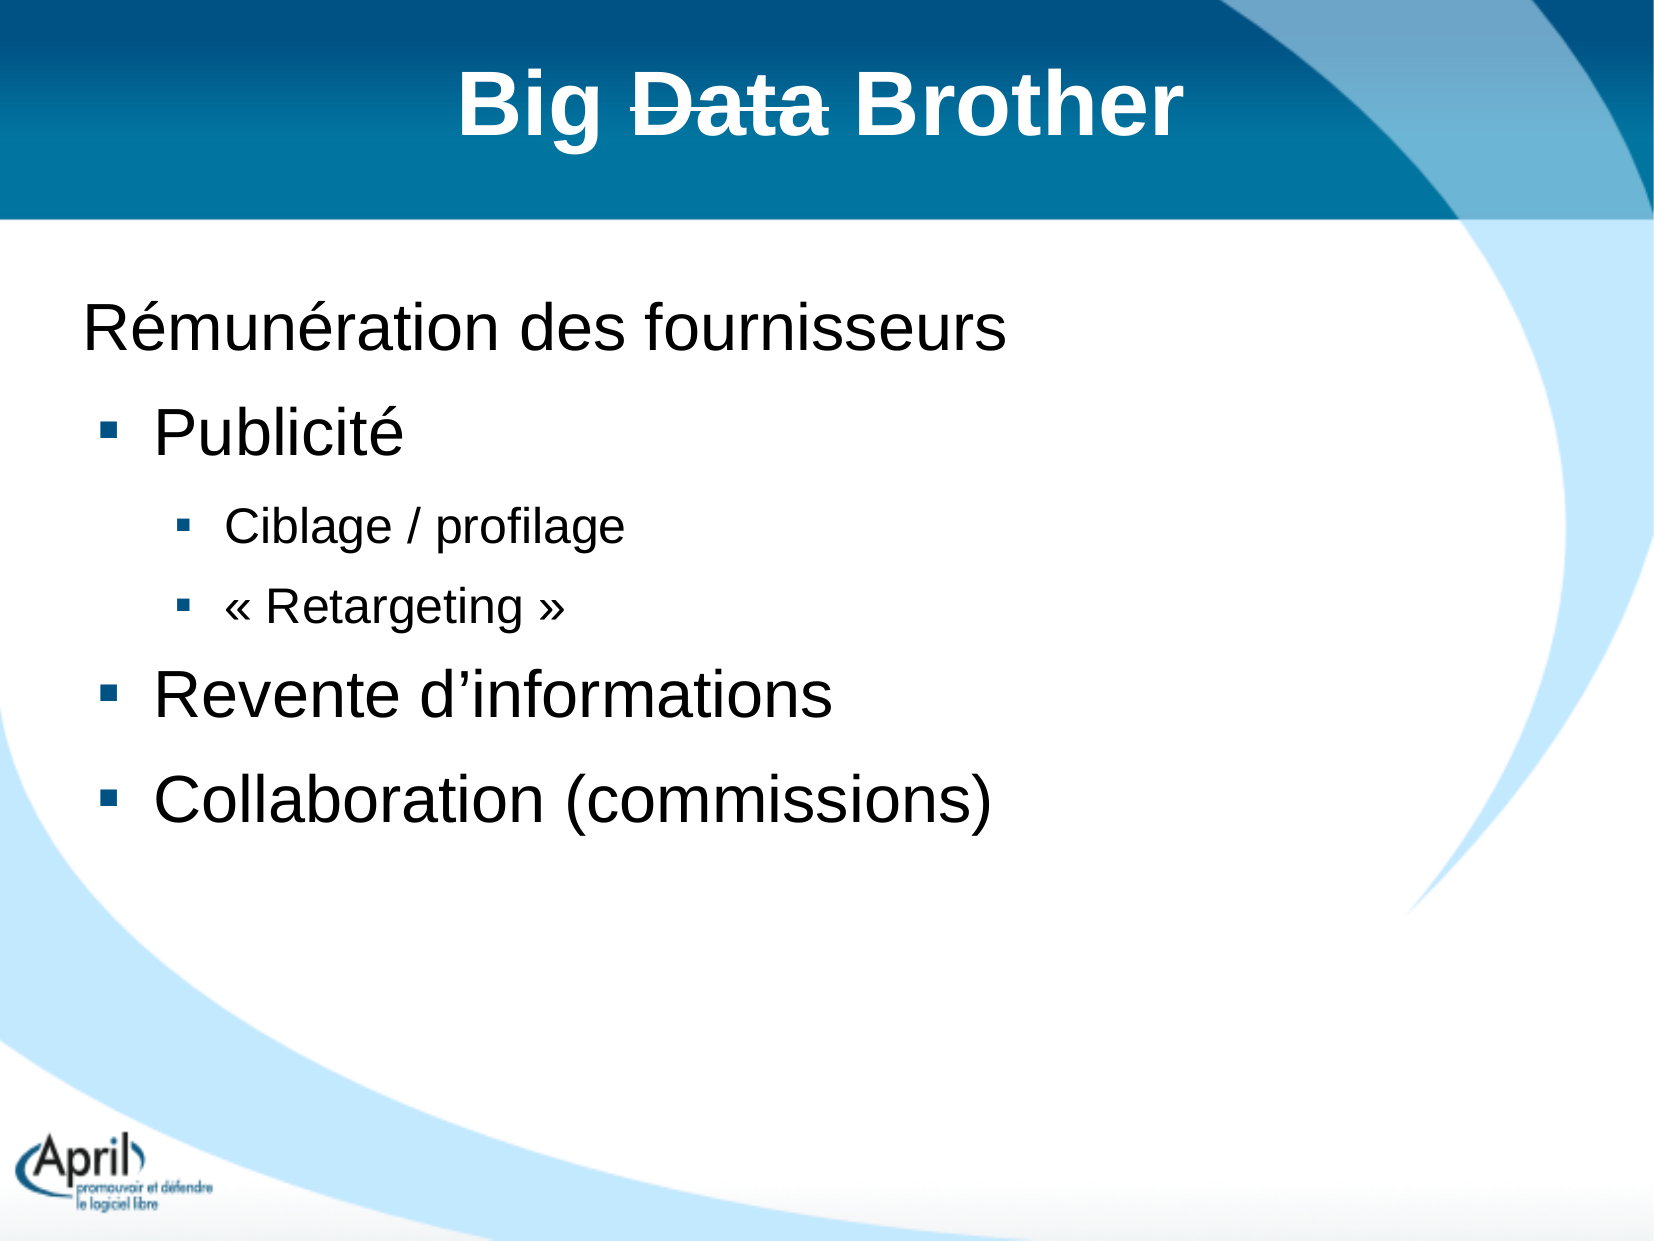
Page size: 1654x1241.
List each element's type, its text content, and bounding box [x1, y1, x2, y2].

list Rémunération des fournisseurs Publicité Ciblage / profilage « Retargeting » Revente d’informations Collaboration (commissions) [82, 290, 1571, 856]
title Big Data Brother [76, 52, 1565, 155]
picture [0, 0, 1654, 1241]
